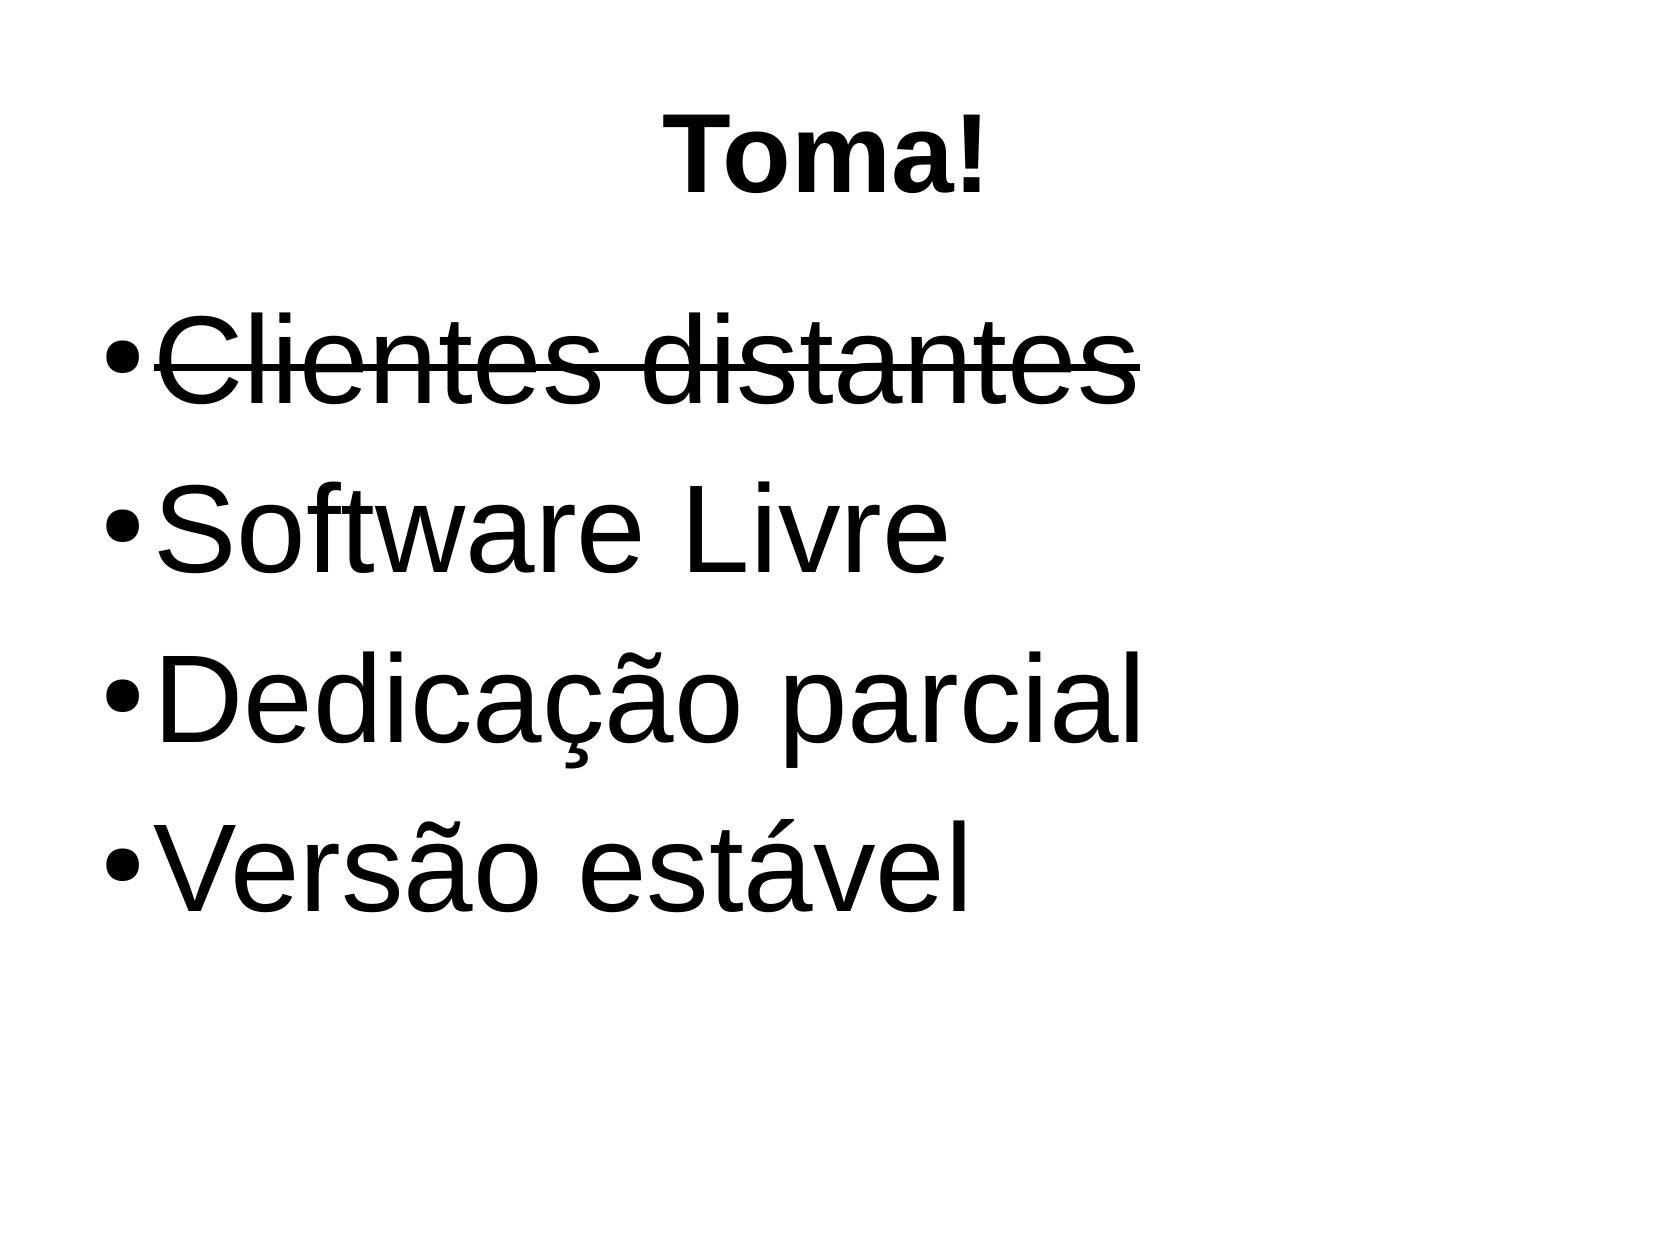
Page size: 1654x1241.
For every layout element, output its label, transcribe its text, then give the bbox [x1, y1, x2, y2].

title Toma! [82, 49, 1571, 257]
list Clientes distantes Software Livre Dedicação parcial Versão estável [82, 290, 1571, 1109]
